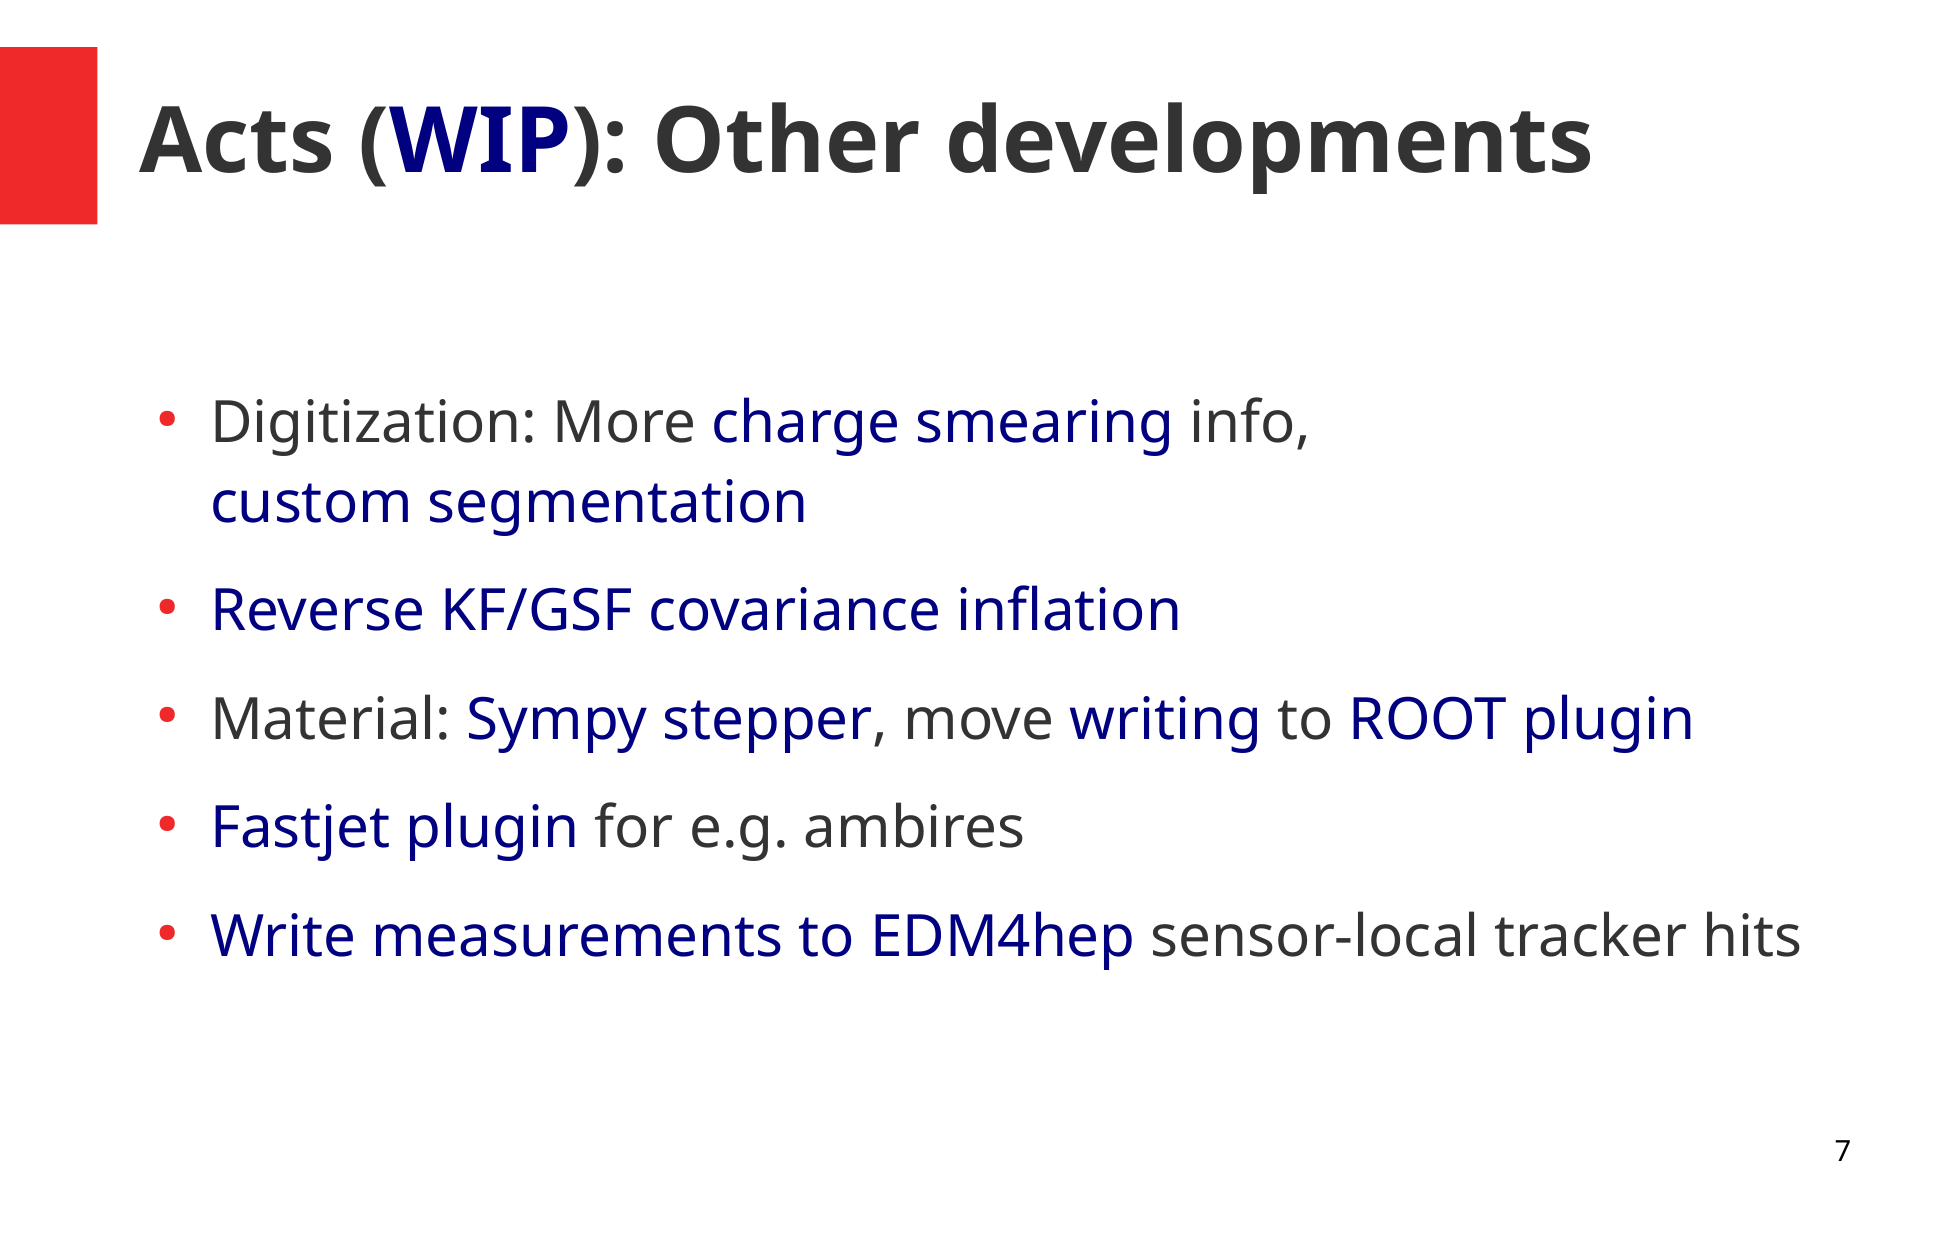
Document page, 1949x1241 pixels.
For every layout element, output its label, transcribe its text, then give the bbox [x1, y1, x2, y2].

title Acts (WIP): Other developments [139, 49, 1852, 225]
list Digitization: More charge smearing info, custom segmentation Reverse KF/GSF covariance inflation Material: Sympy stepper, move writing to ROOT plugin Fastjet plugin for e.g. ambires Write measurements to EDM4hep sensor-local tracker hits [139, 224, 1810, 1130]
